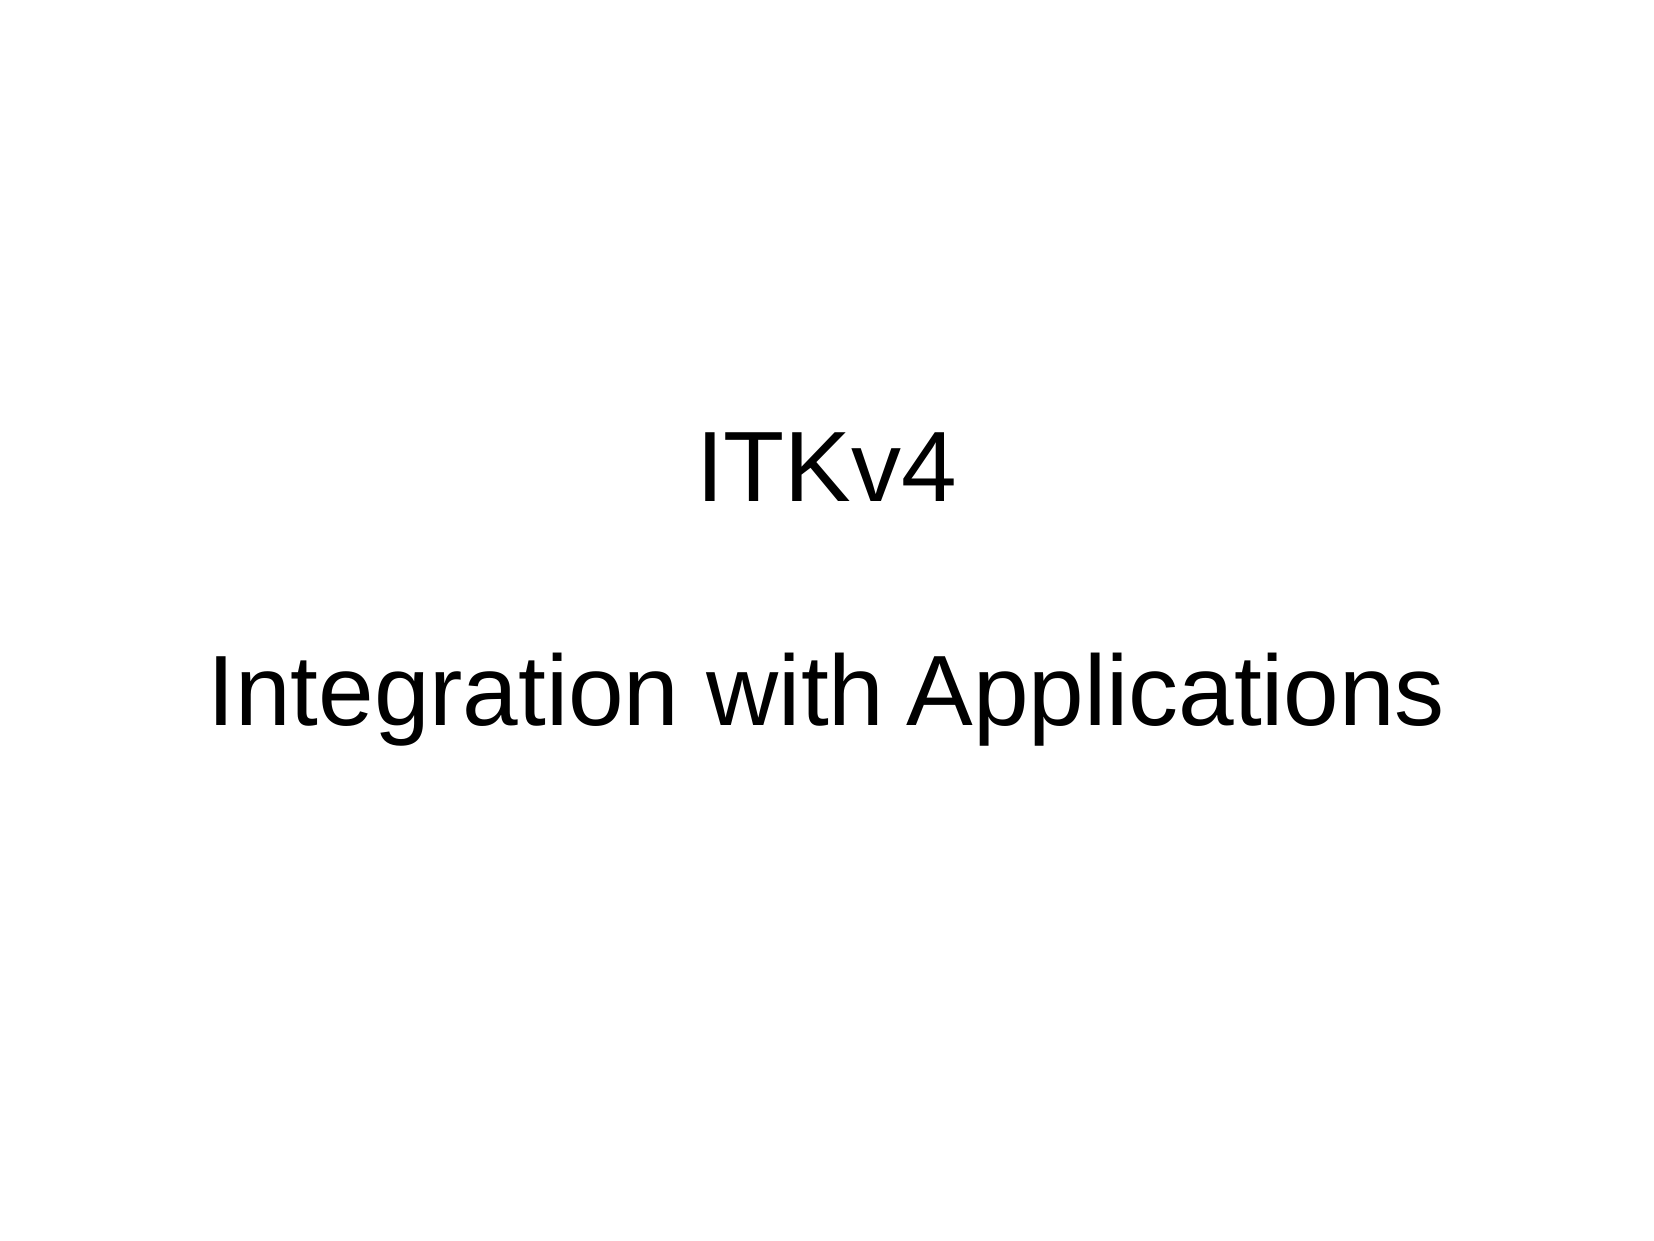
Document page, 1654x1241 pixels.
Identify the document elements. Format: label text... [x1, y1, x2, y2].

subtitle ITKv4 Integration with Applications [82, 49, 1571, 1109]
